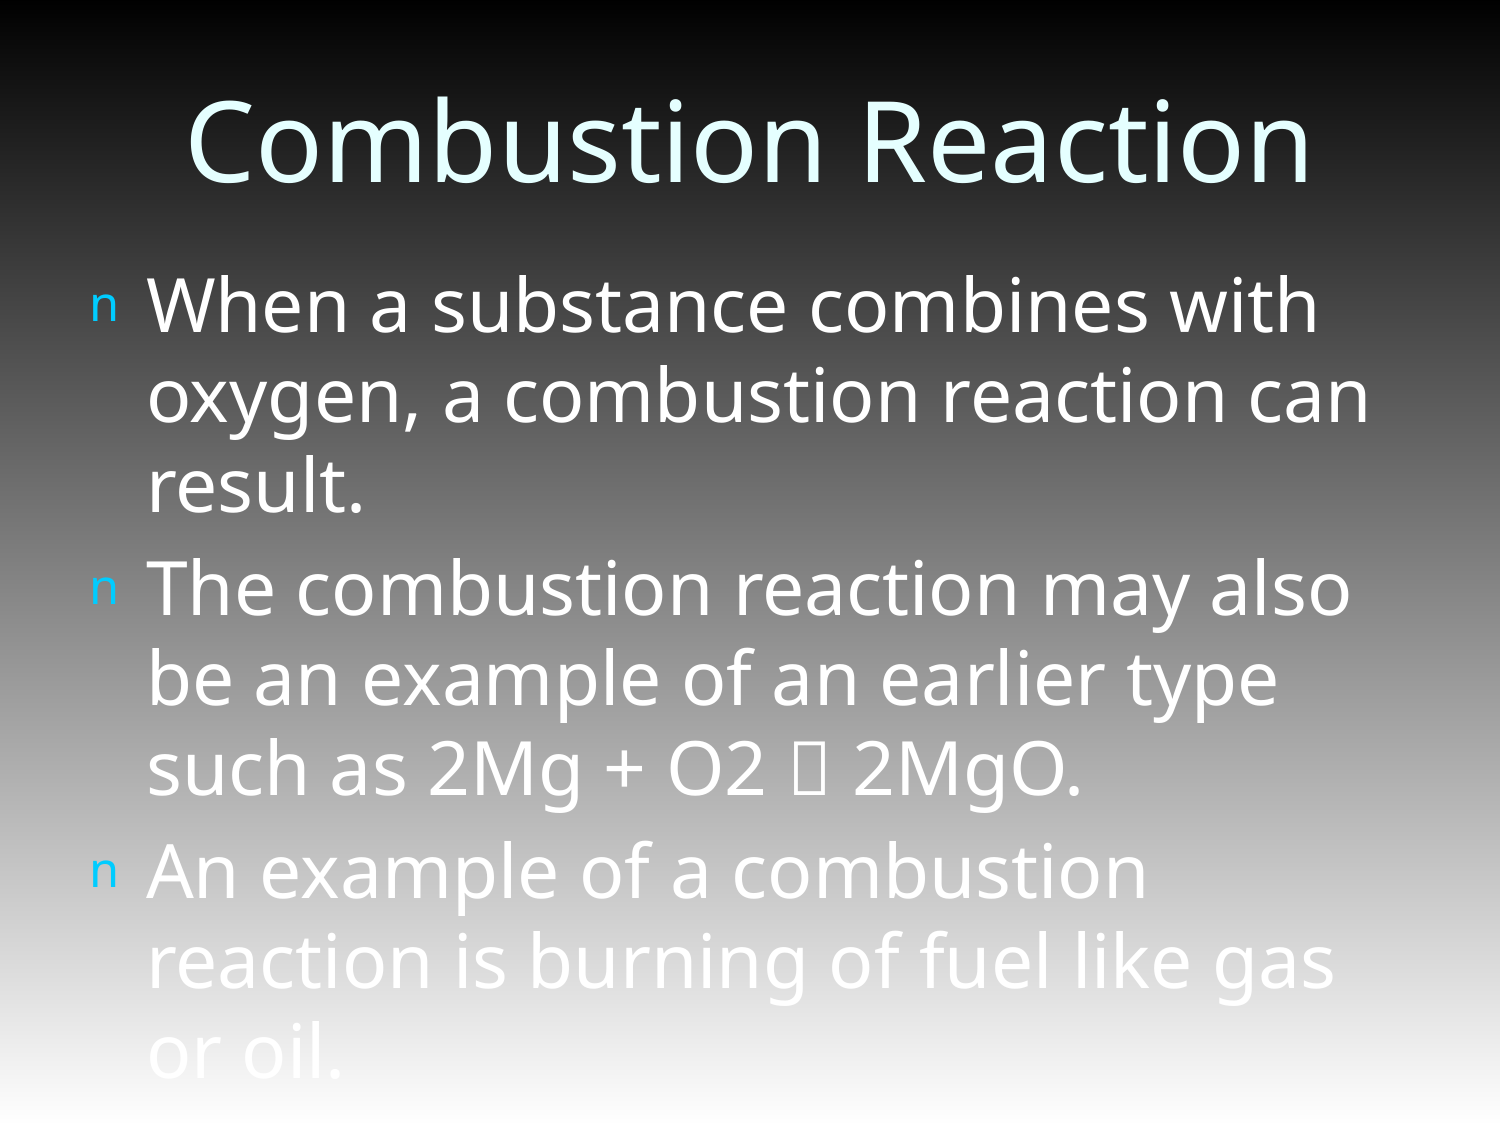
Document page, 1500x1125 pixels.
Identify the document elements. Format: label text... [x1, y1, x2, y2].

list When a substance combines with oxygen, a combustion reaction can result. The combustion reaction may also be an example of an earlier type such as 2Mg + O2  2MgO. An example of a combustion reaction is burning of fuel like gas or oil. [75, 249, 1425, 1000]
title Combustion Reaction [75, 62, 1425, 213]
